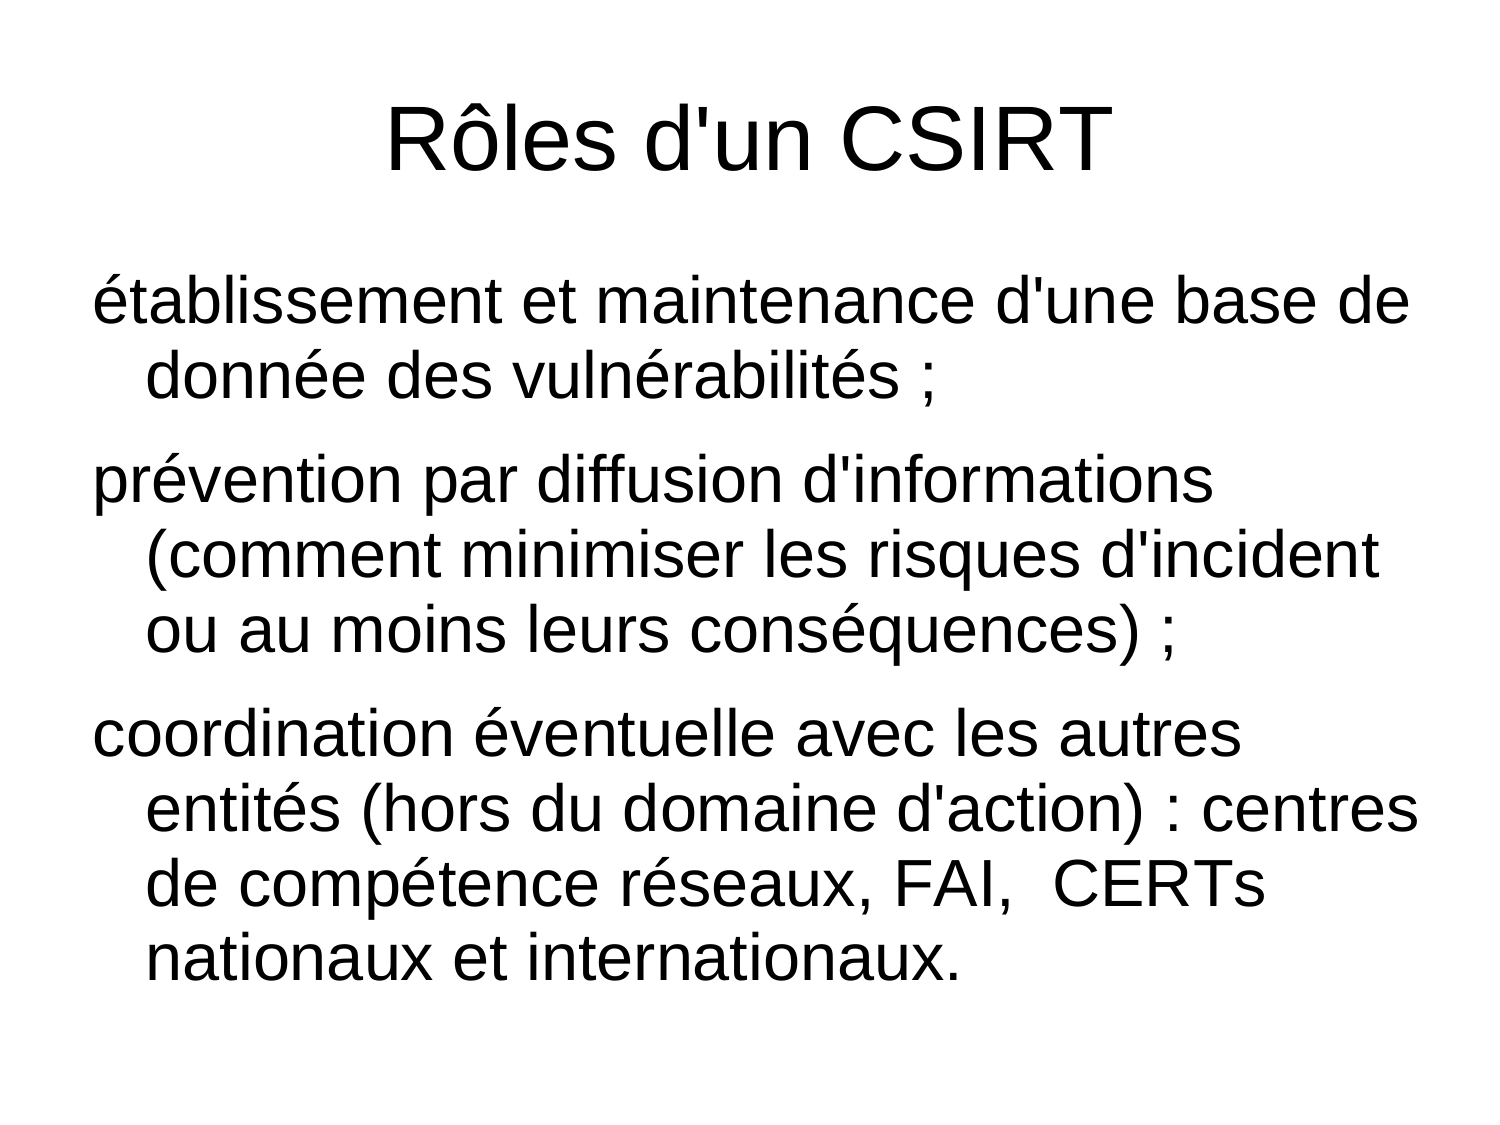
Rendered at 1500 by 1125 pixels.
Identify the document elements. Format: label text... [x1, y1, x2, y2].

title Rôles d'un CSIRT [75, 44, 1425, 233]
list établissement et maintenance d'une base de donnée des vulnérabilités ; prévention par diffusion d'informations (comment minimiser les risques d'incident ou au moins leurs conséquences) ; coordination éventuelle avec les autres entités (hors du domaine d'action) : centres de compétence réseaux, FAI, CERTs nationaux et internationaux. [75, 263, 1425, 1063]
